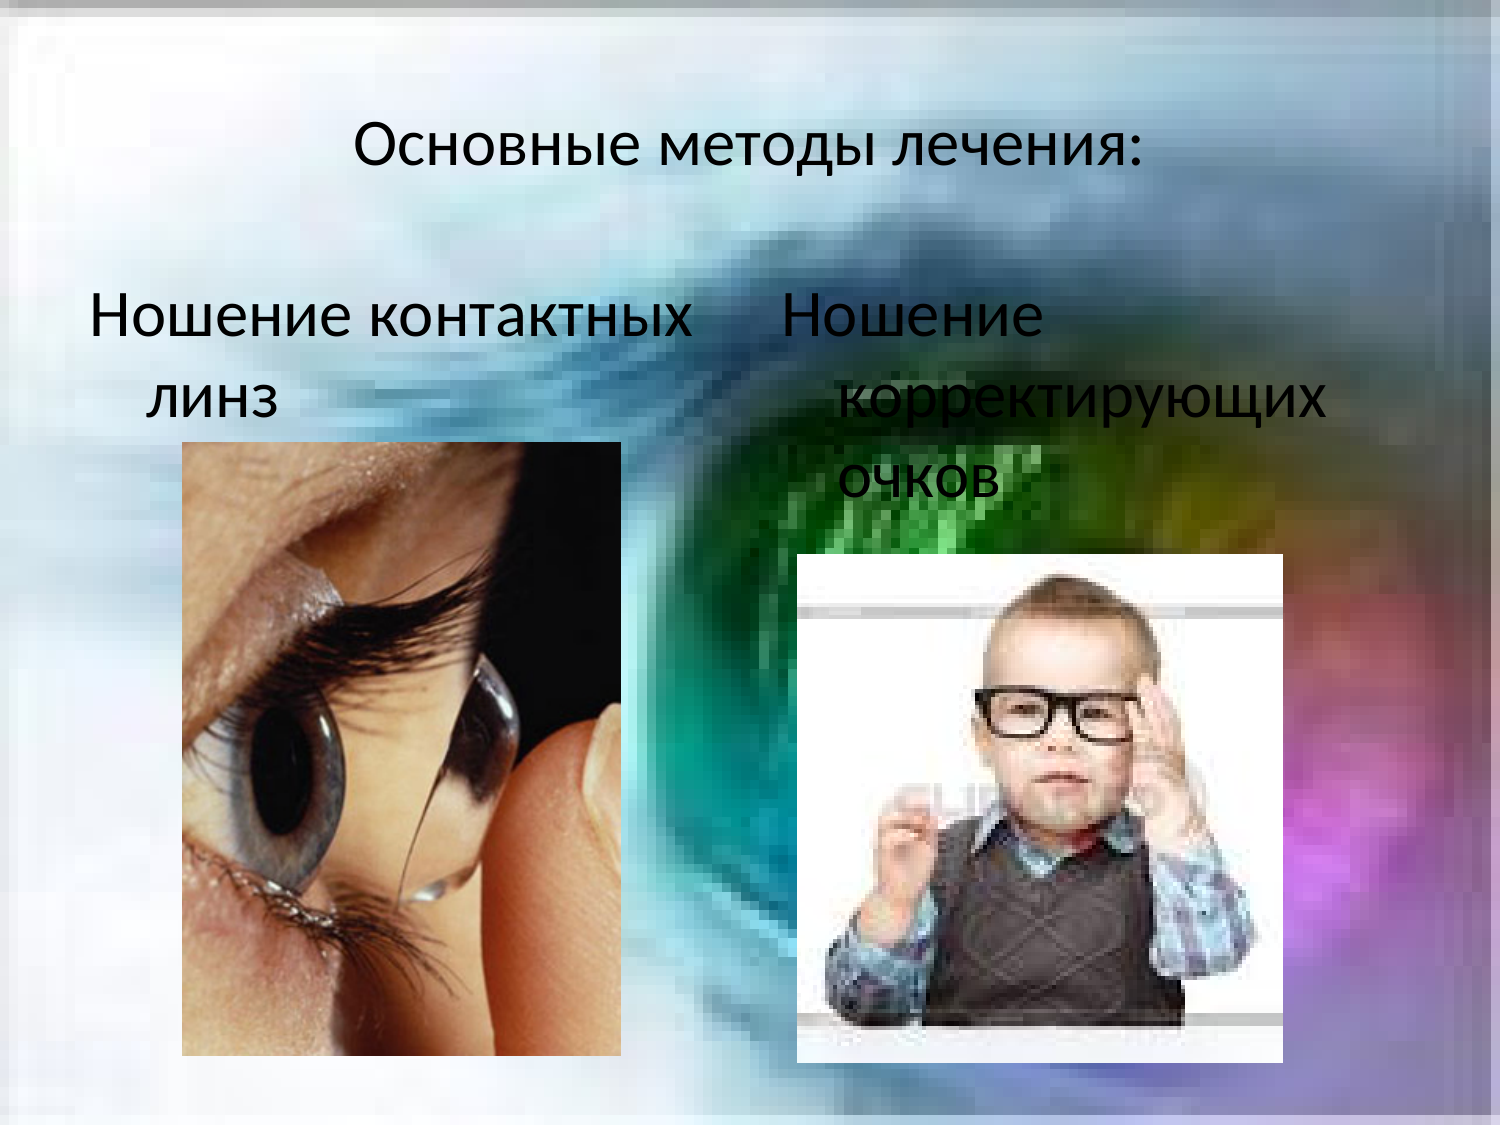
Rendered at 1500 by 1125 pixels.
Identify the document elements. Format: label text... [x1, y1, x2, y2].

list Ношение корректирующих очков [766, 262, 1426, 1006]
picture [0, 0, 1500, 1125]
title Основные методы лечения: [75, 20, 1425, 257]
list Ношение контактных линз [75, 262, 734, 1006]
